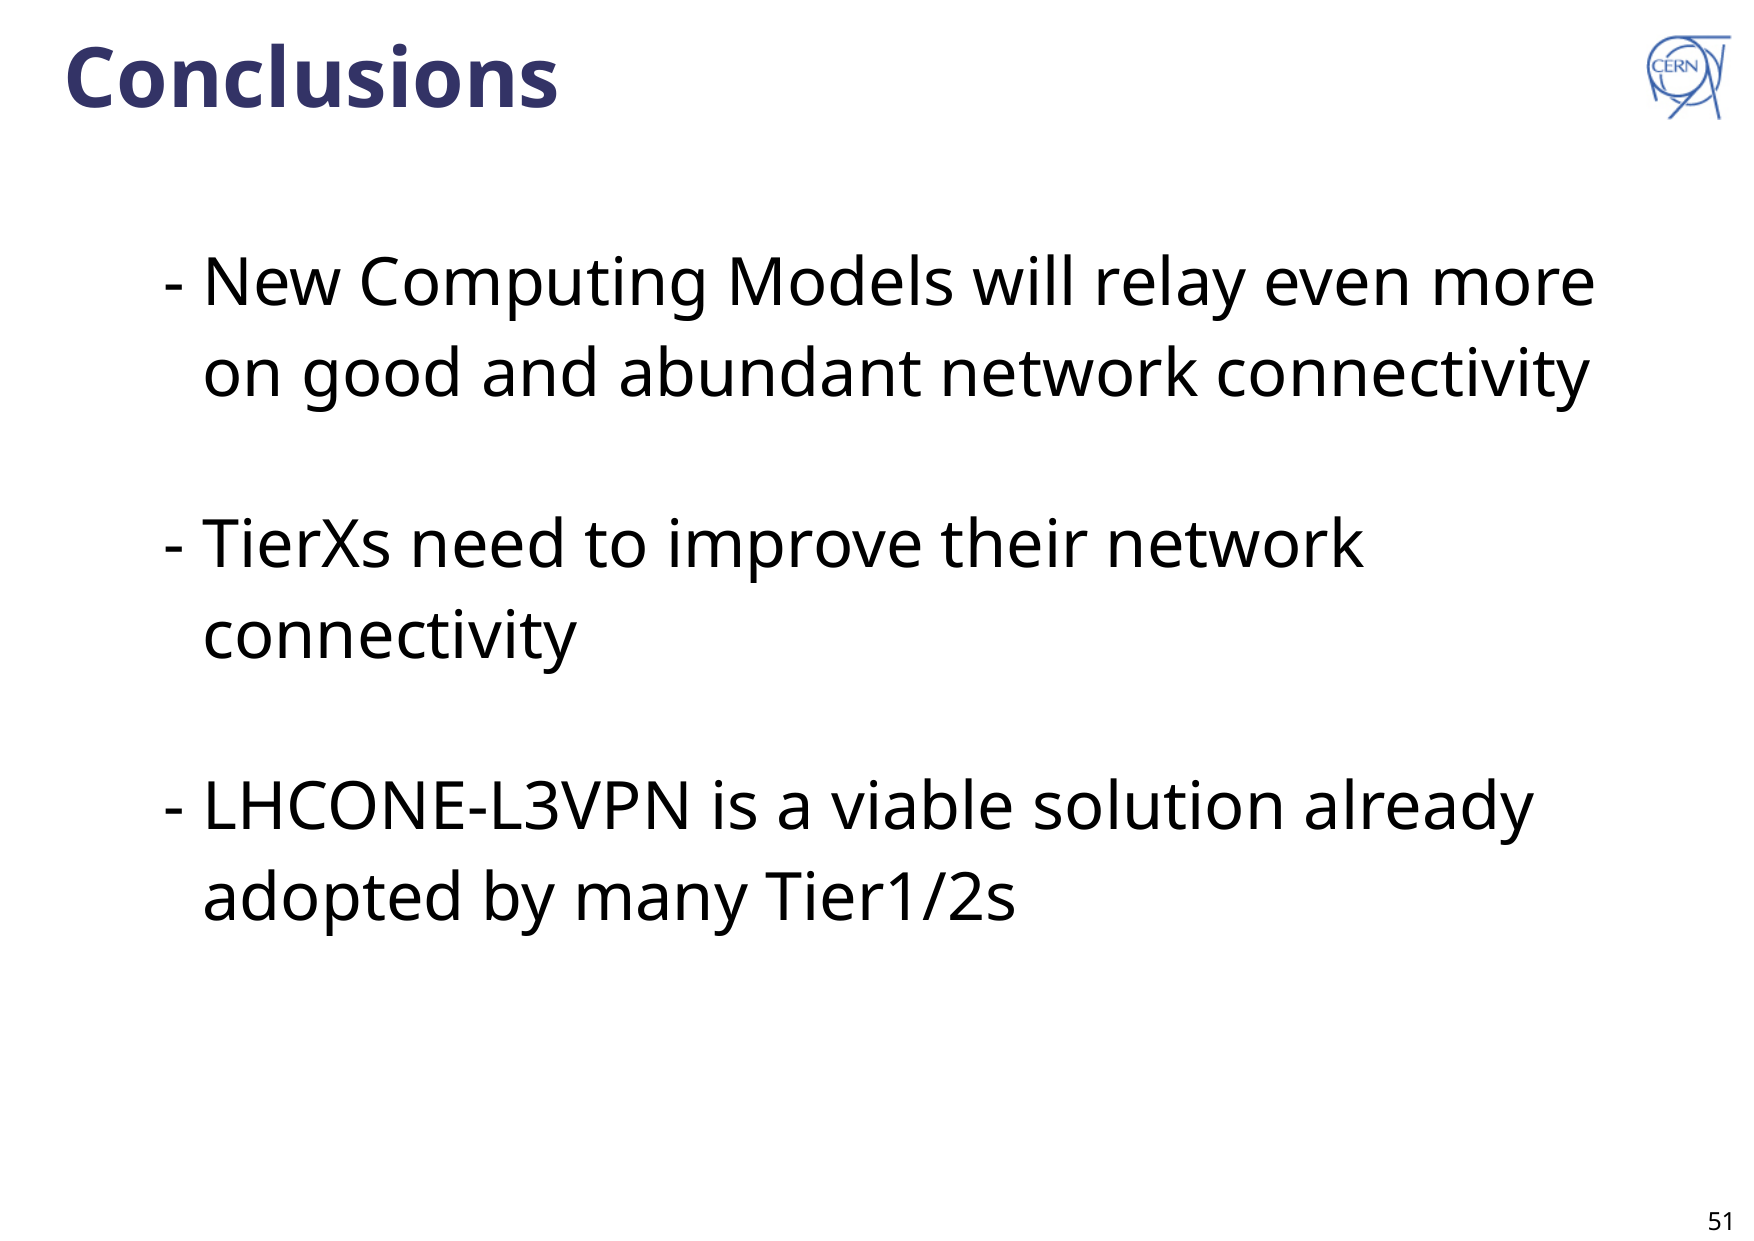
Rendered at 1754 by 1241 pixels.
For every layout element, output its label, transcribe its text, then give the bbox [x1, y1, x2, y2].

text_box - New Computing Models will relay even more on good and abundant network connectivity - TierXs need to improve their network connectivity - LHCONE-L3VPN is a viable solution already adopted by many Tier1/2s [148, 226, 1645, 1050]
picture [1646, 34, 1732, 120]
title Conclusions [63, 0, 1621, 166]
